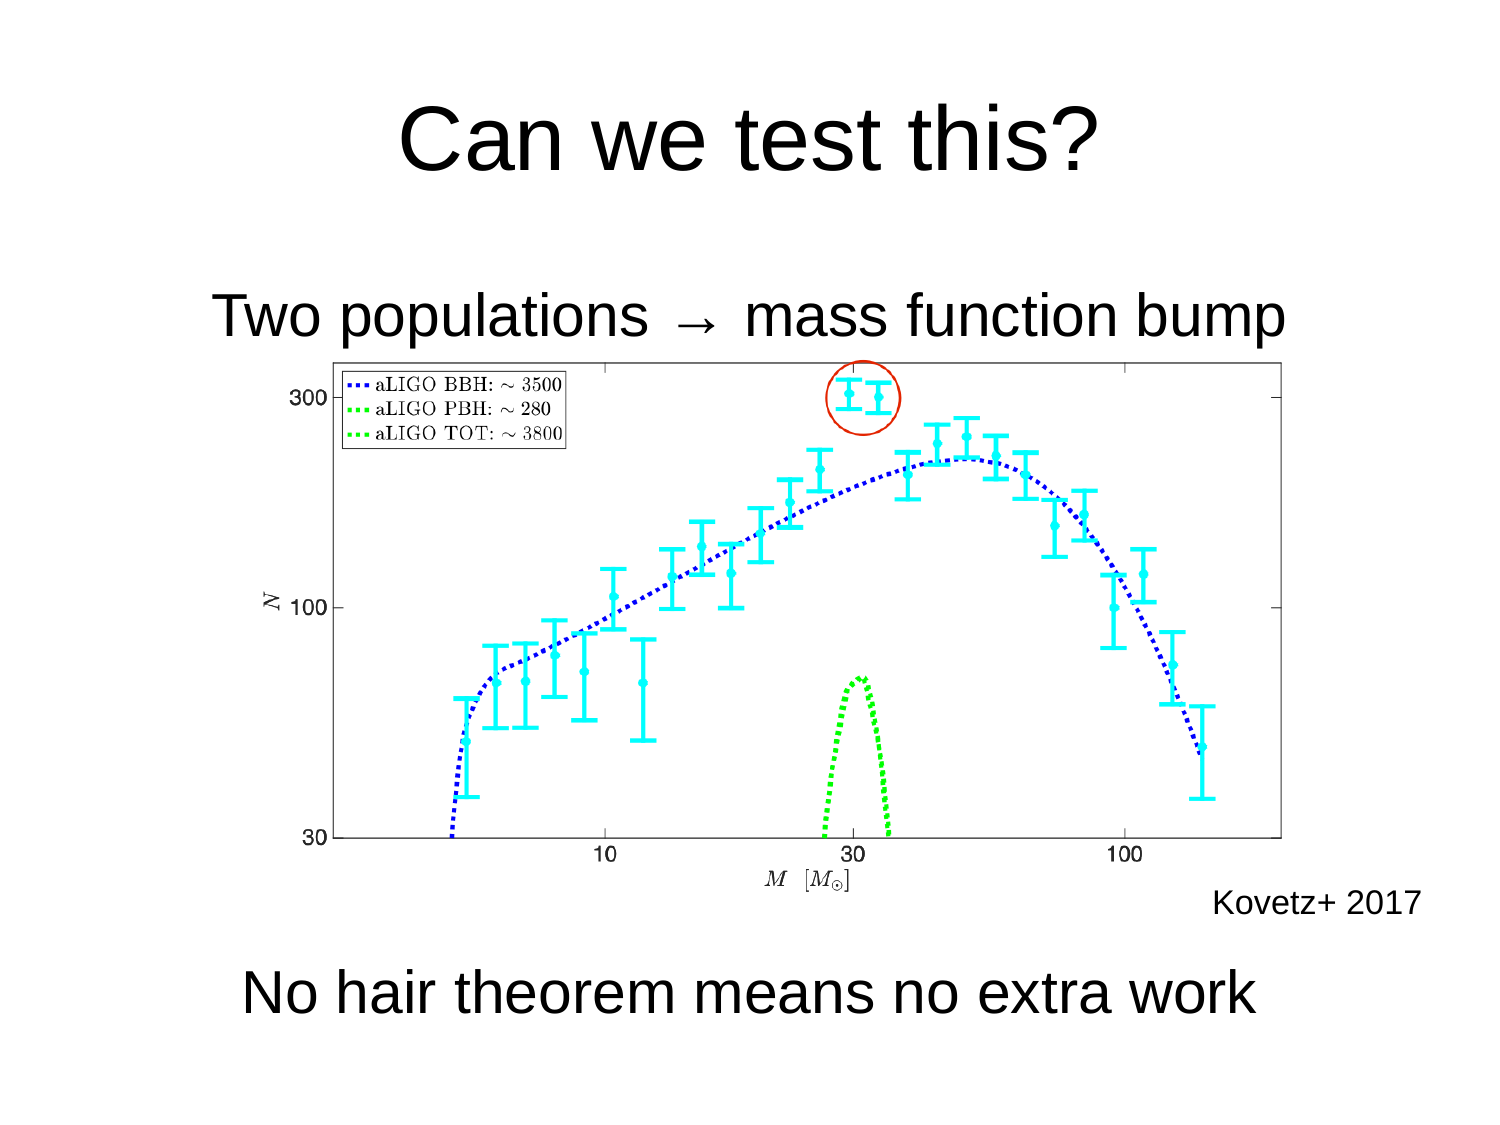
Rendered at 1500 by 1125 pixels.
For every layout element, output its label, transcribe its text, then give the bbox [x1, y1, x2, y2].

text_box Kovetz+ 2017 [1197, 876, 1484, 967]
title Can we test this? [75, 44, 1425, 232]
subtitle Two populations → mass function bump No hair theorem means no extra work [75, 232, 1425, 1075]
